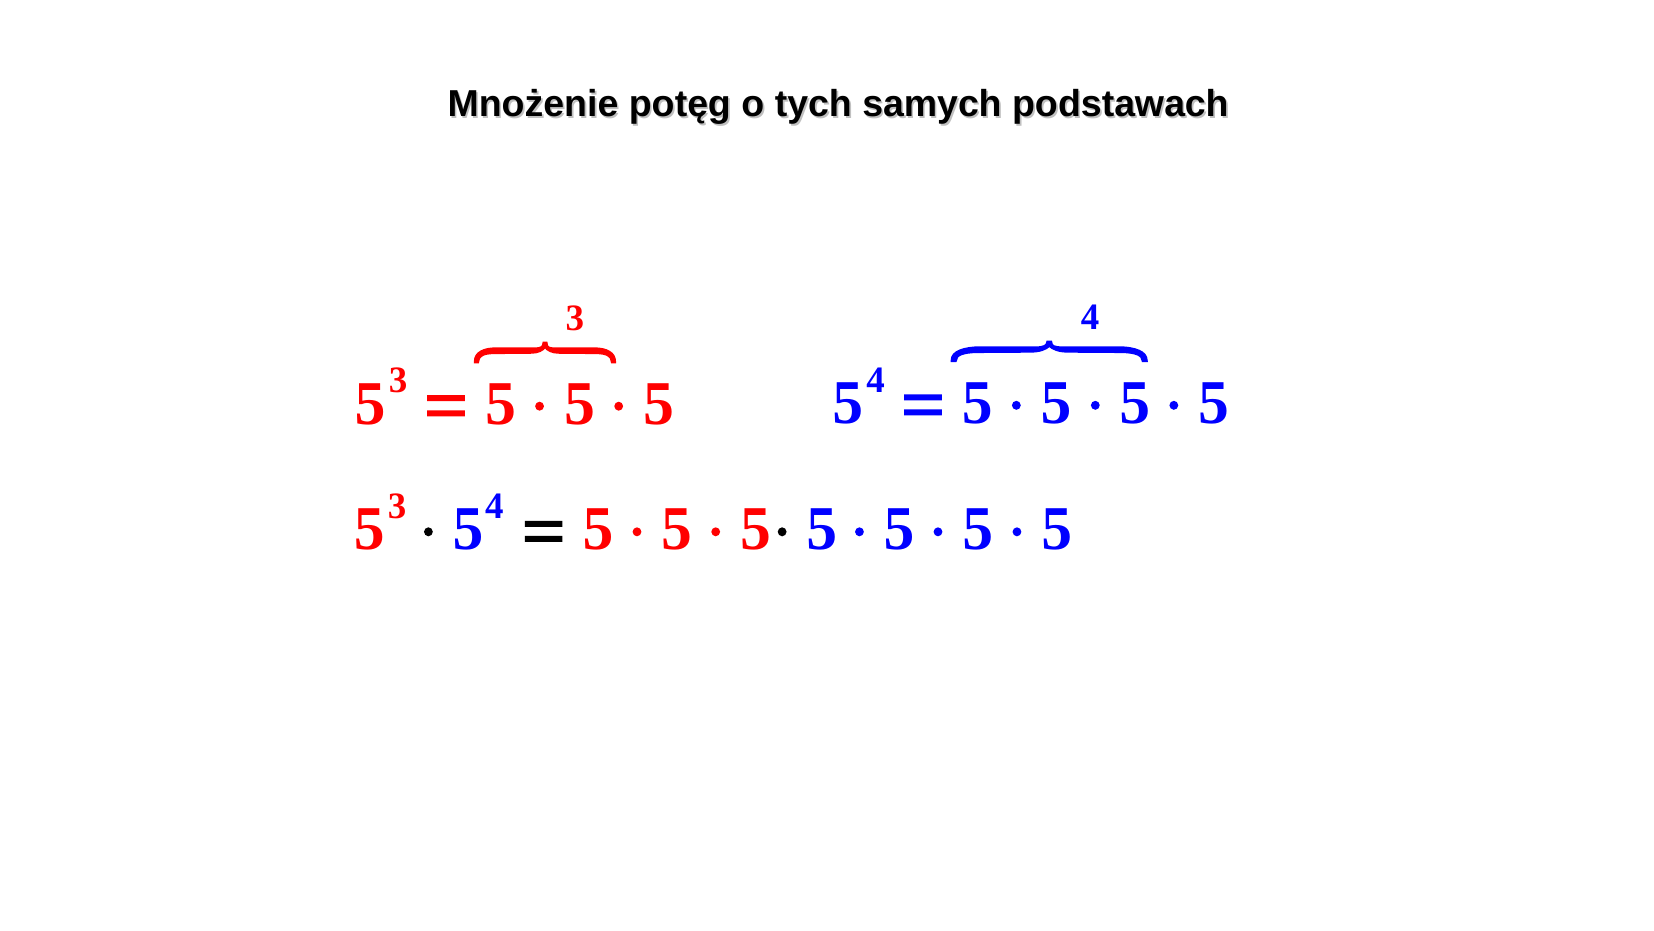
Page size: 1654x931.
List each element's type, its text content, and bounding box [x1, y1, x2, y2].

chart [347, 485, 1079, 564]
chart [826, 296, 1241, 437]
chart [348, 297, 684, 438]
text_box Mnożenie potęg o tych samych podstawach [432, 75, 1261, 136]
